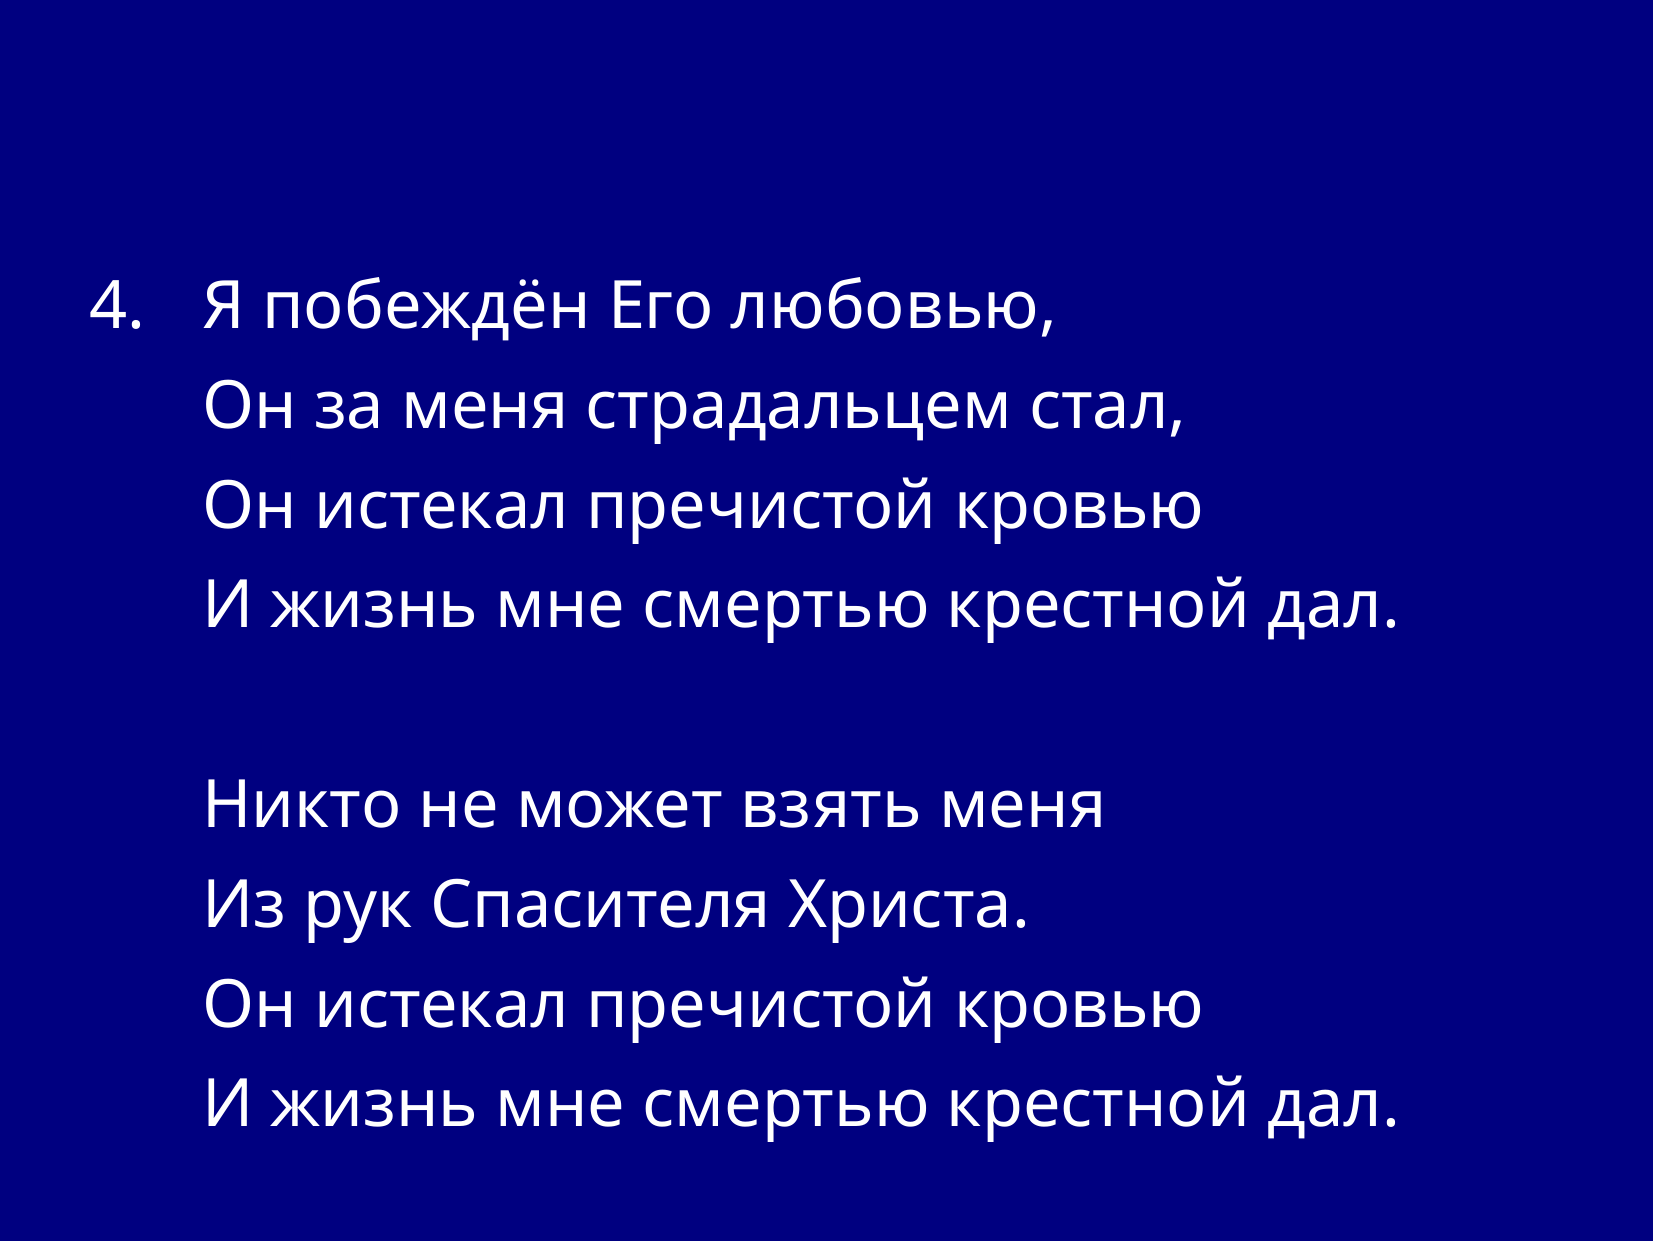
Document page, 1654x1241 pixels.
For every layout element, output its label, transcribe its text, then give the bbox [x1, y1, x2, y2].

text_box 4. Я побеждён Его любовью, Он за меня страдальцем стал, Он истекал пречистой кровью И жизнь мне смертью крестной дал. Никто не может взять меня Из рук Спасителя Христа. Он истекал пречистой кровью И жизнь мне смертью крестной дал. [75, 150, 1576, 1163]
